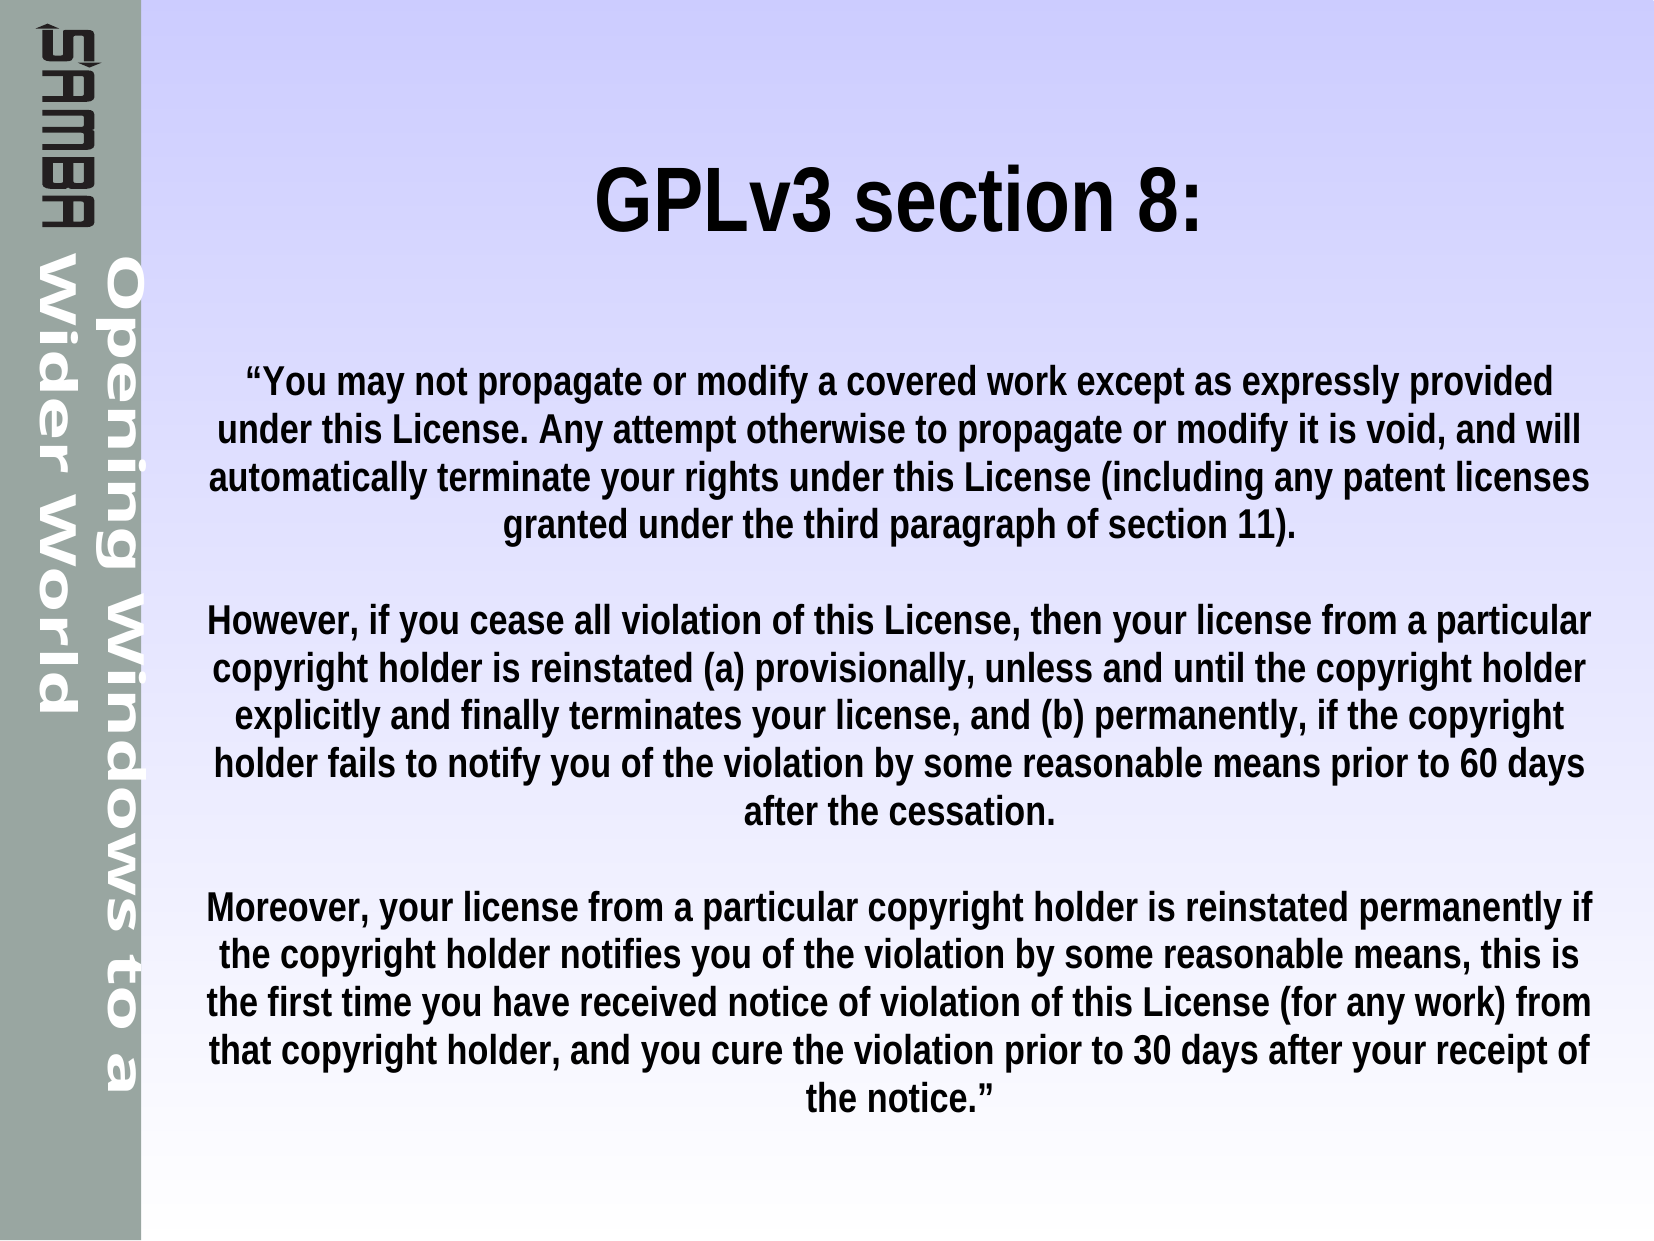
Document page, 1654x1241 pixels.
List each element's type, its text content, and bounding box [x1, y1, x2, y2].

title GPLv3 section 8: “You may not propagate or modify a covered work except as expressly provided under this License. Any attempt otherwise to propagate or modify it is void, and will automatically terminate your rights under this License (including any patent licenses granted under the third paragraph of section 11). However, if you cease all violation of this License, then your license from a particular copyright holder is reinstated (a) provisionally, unless and until the copyright holder explicitly and finally terminates your license, and (b) permanently, if the copyright holder fails to notify you of the violation by some reasonable means prior to 60 days after the cessation. Moreover, your license from a particular copyright holder is reinstated permanently if the copyright holder notifies you of the violation by some reasonable means, this is the first time you have received notice of violation of this License (for any work) from that copyright holder, and you cure the violation prior to 30 days after your receipt of the notice.” [193, 17, 1607, 1241]
